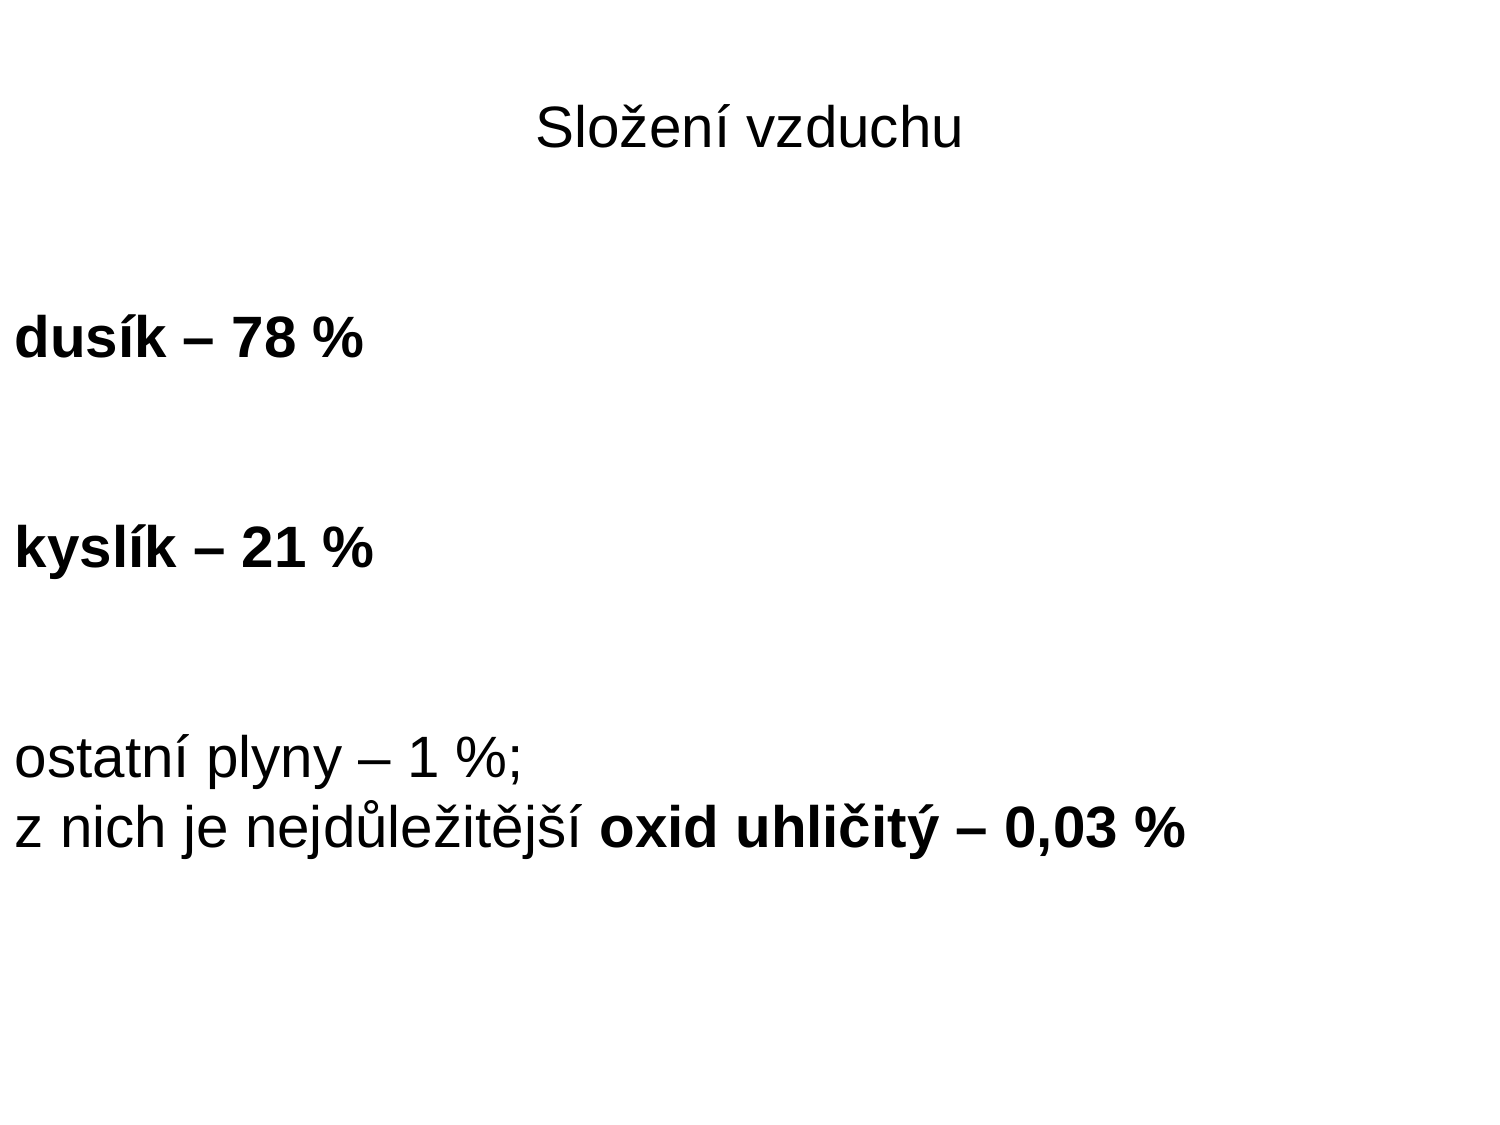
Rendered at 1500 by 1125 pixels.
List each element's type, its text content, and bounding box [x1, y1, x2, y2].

text_box Složení vzduchu dusík – 78 % kyslík – 21 % ostatní plyny – 1 %; z nich je nejdůležitější oxid uhličitý – 0,03 % [0, 81, 1500, 867]
